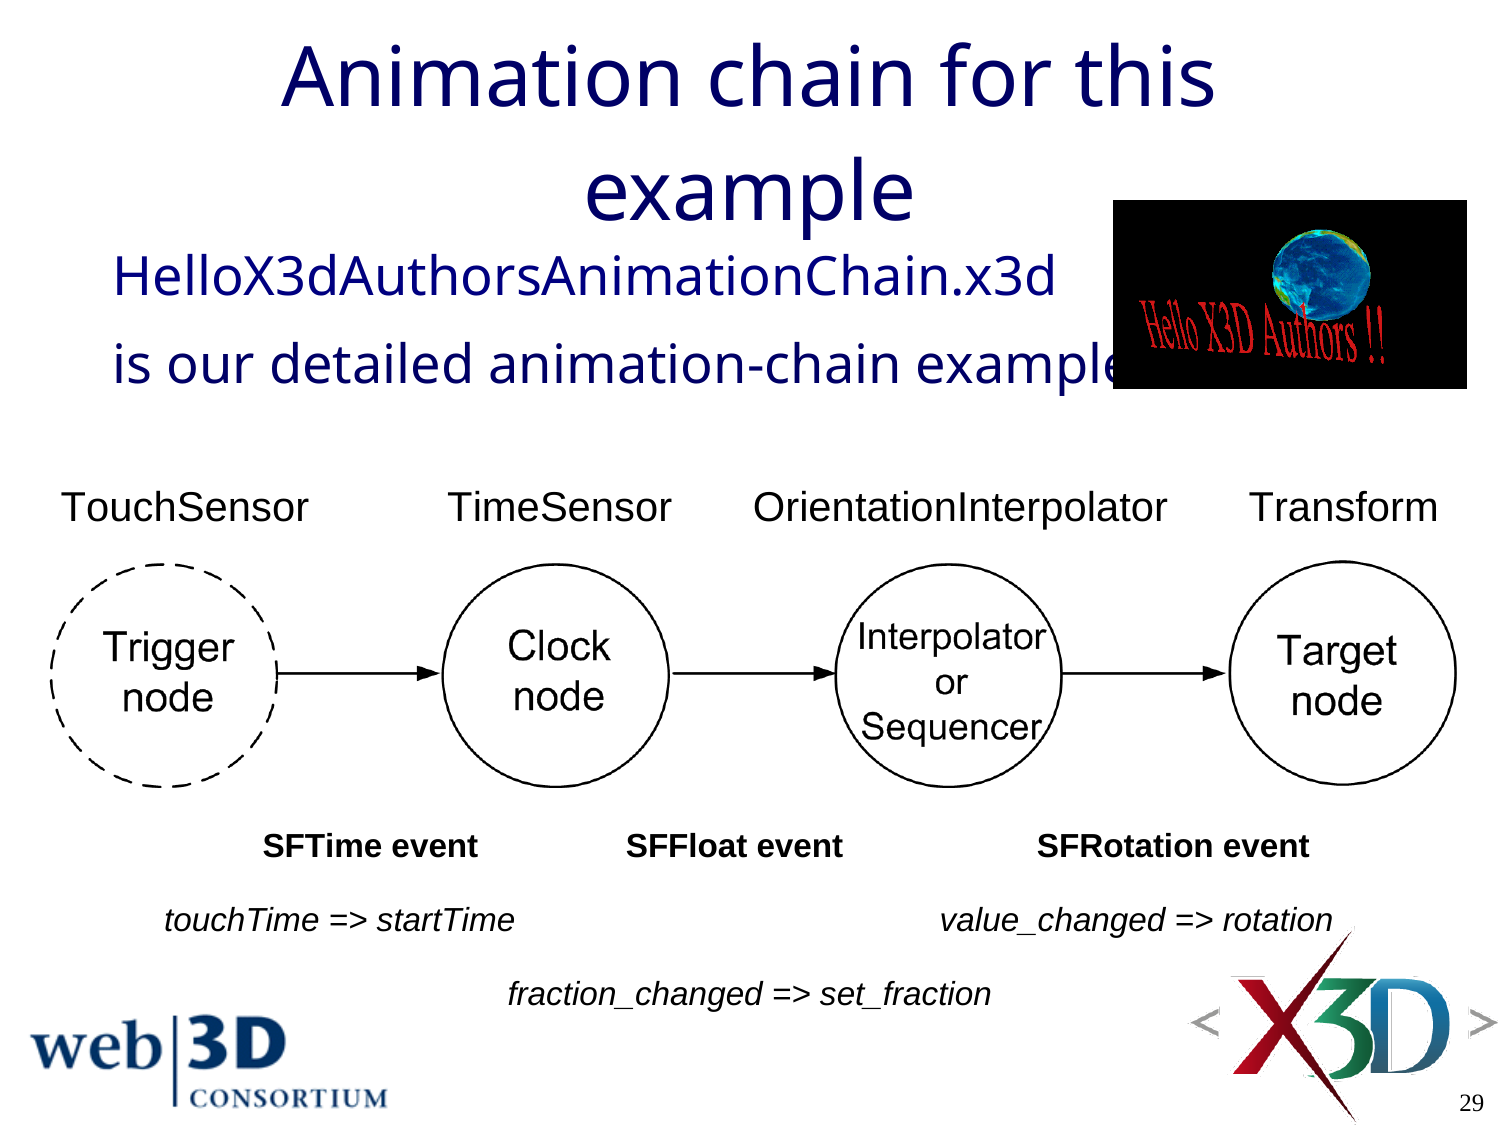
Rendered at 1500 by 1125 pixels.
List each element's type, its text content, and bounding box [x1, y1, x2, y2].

list HelloX3dAuthorsAnimationChain.x3d is our detailed animation-chain example [112, 237, 1388, 476]
title Animation chain for this example [112, 44, 1388, 218]
picture [12, 998, 413, 1118]
text_box TouchSensor TimeSensor OrientationInterpolator Transform SFTime event SFFloat event SFRotation event touchTime => startTime value_changed => rotation fraction_changed => set_fraction [37, 476, 1463, 1023]
picture [1113, 200, 1467, 389]
picture [1187, 926, 1500, 1125]
